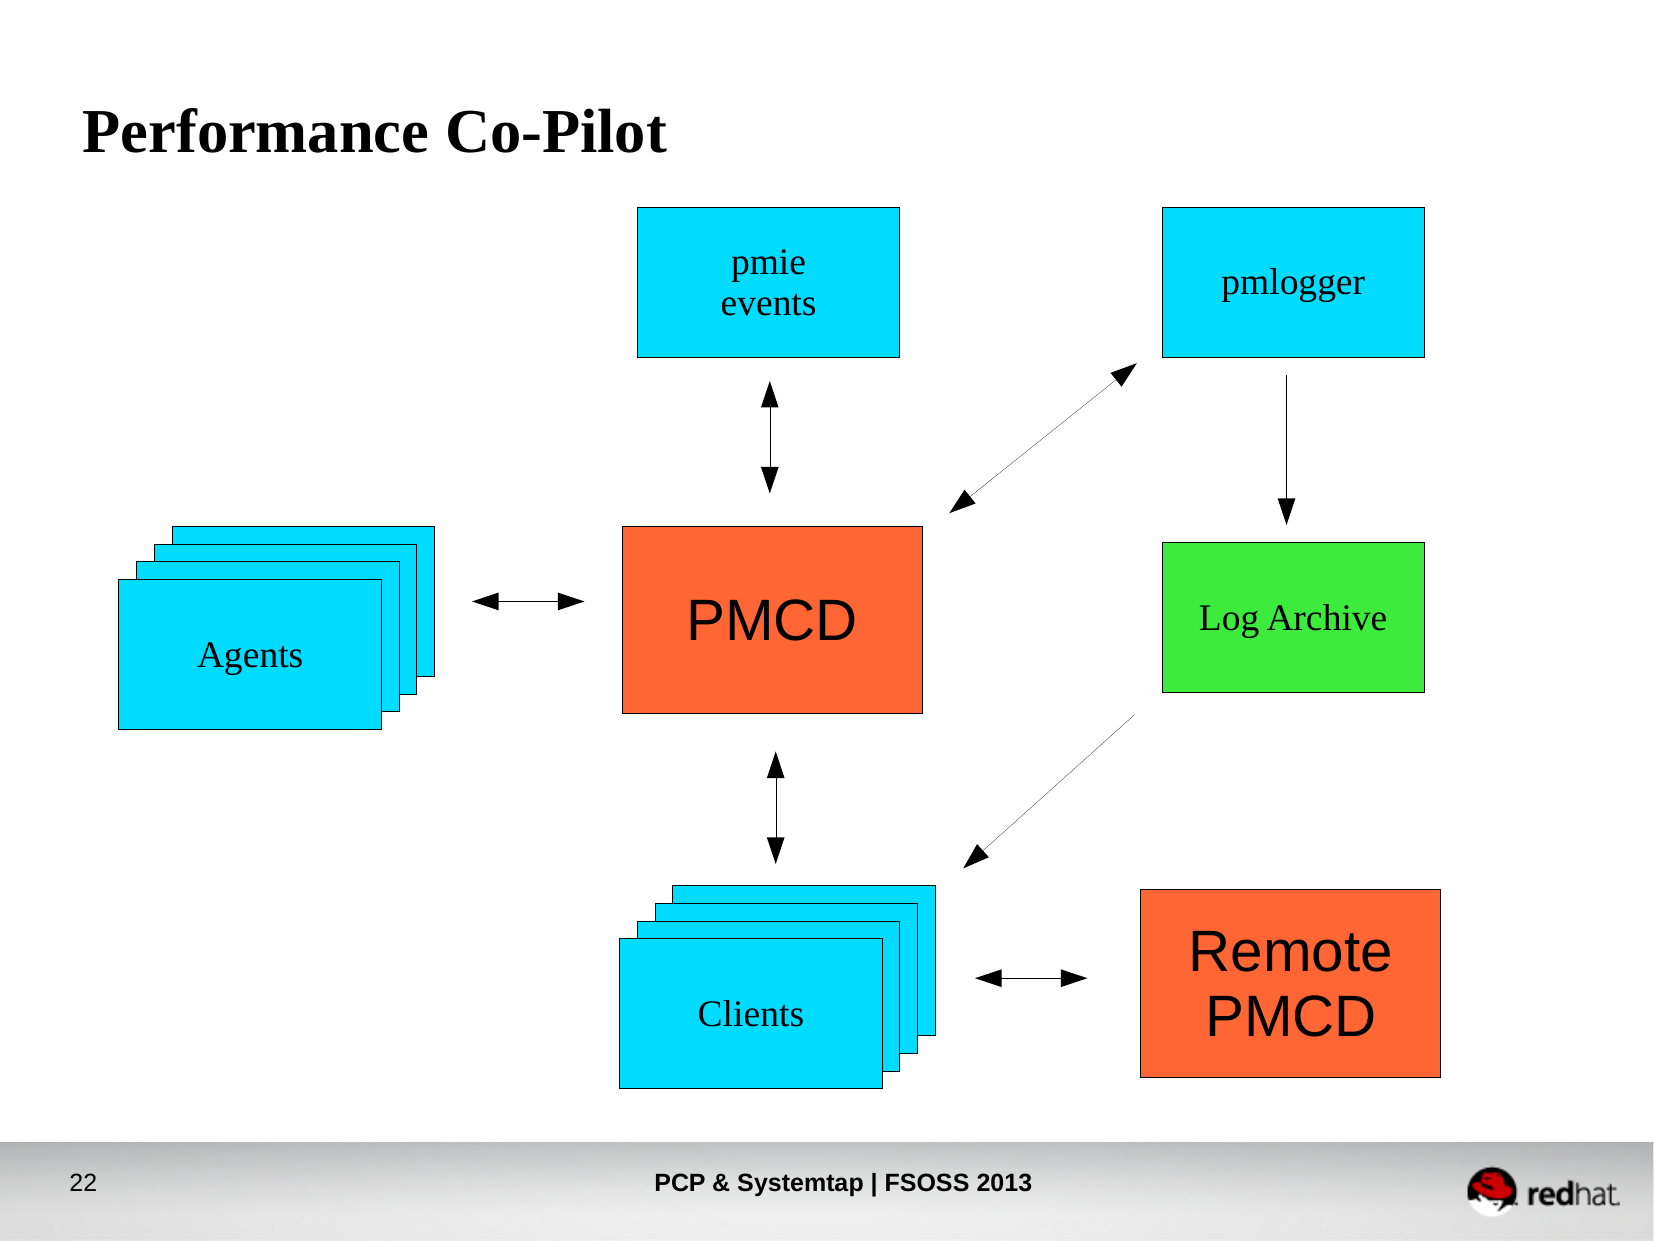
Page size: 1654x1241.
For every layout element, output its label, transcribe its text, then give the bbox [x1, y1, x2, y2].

text_box Log Archive [1162, 542, 1425, 693]
text_box Remote PMCD [1140, 889, 1441, 1078]
text_box [637, 885, 936, 1072]
title Performance Co-Pilot [82, 37, 1571, 226]
text_box Agents [118, 579, 382, 730]
picture [0, 1142, 1654, 1241]
text_box pmie events [637, 207, 900, 358]
text_box Clients [619, 938, 883, 1089]
text_box PMCD [622, 526, 923, 714]
text_box pmlogger [1162, 207, 1425, 358]
text_box [136, 526, 435, 712]
